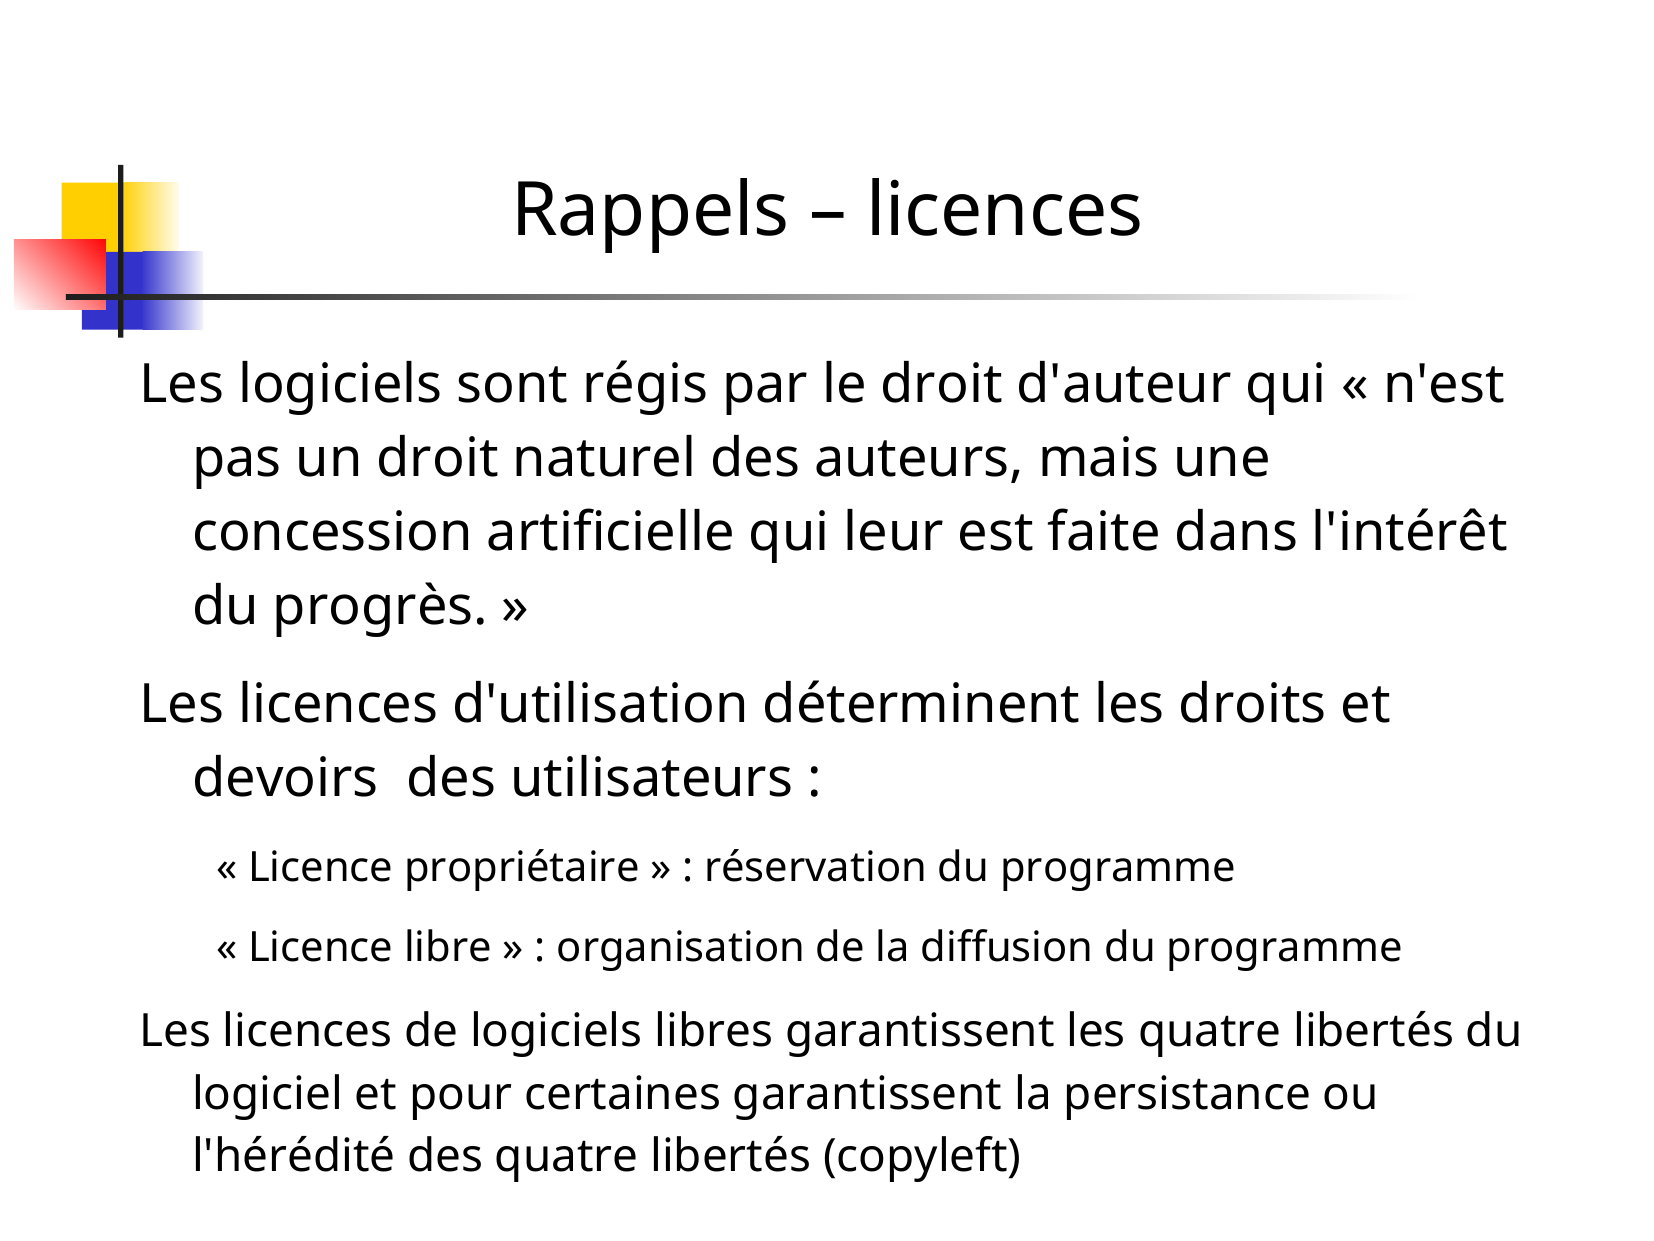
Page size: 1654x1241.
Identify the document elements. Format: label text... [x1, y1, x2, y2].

list Les logiciels sont régis par le droit d'auteur qui « n'est pas un droit naturel des auteurs, mais une concession artificielle qui leur est faite dans l'intérêt du progrès. » Les licences d'utilisation déterminent les droits et devoirs des utilisateurs : « Licence propriétaire » : réservation du programme « Licence libre » : organisation de la diffusion du programme Les licences de logiciels libres garantissent les quatre libertés du logiciel et pour certaines garantissent la persistance ou l'hérédité des quatre libertés (copyleft) [121, 344, 1534, 1123]
title Rappels – licences [121, 110, 1534, 303]
